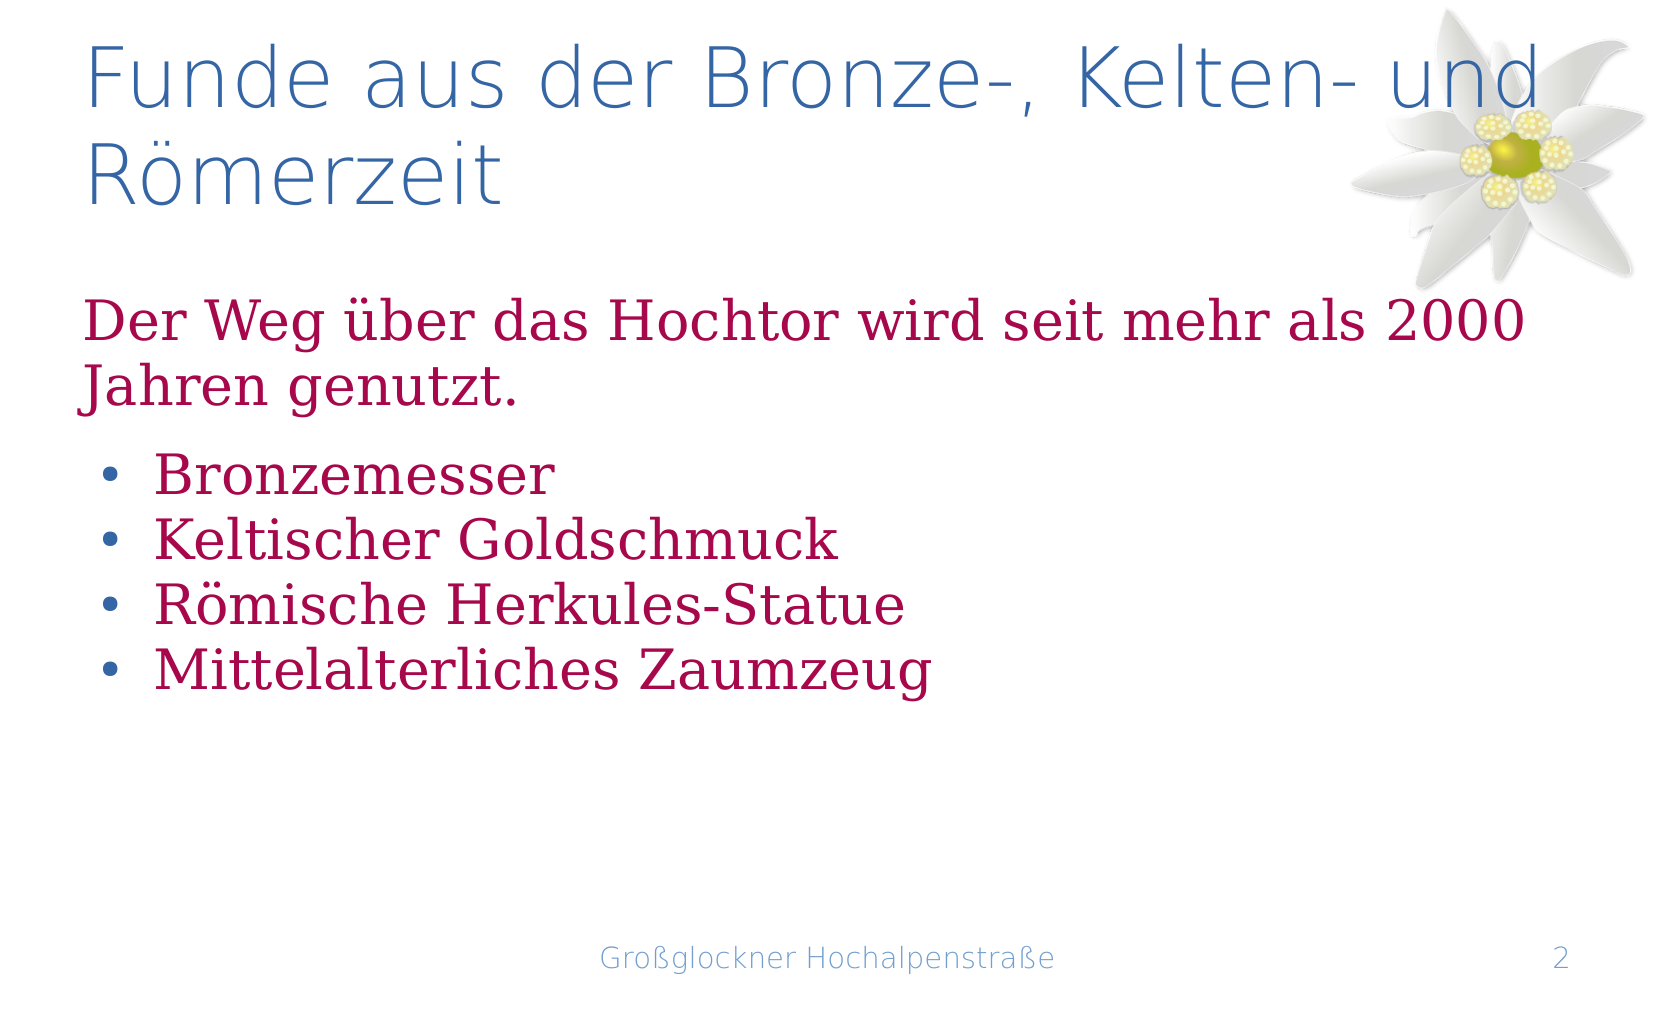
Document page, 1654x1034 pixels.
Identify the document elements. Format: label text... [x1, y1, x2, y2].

title Funde aus der Bronze-, Kelten- und Römerzeit [82, 30, 1571, 225]
picture [1341, 0, 1654, 301]
list Der Weg über das Hochtor wird seit mehr als 2000 Jahren genutzt. Bronzemesser Keltischer Goldschmuck Römische Herkules-Statue Mittelalterliches Zaumzeug [82, 289, 1538, 889]
